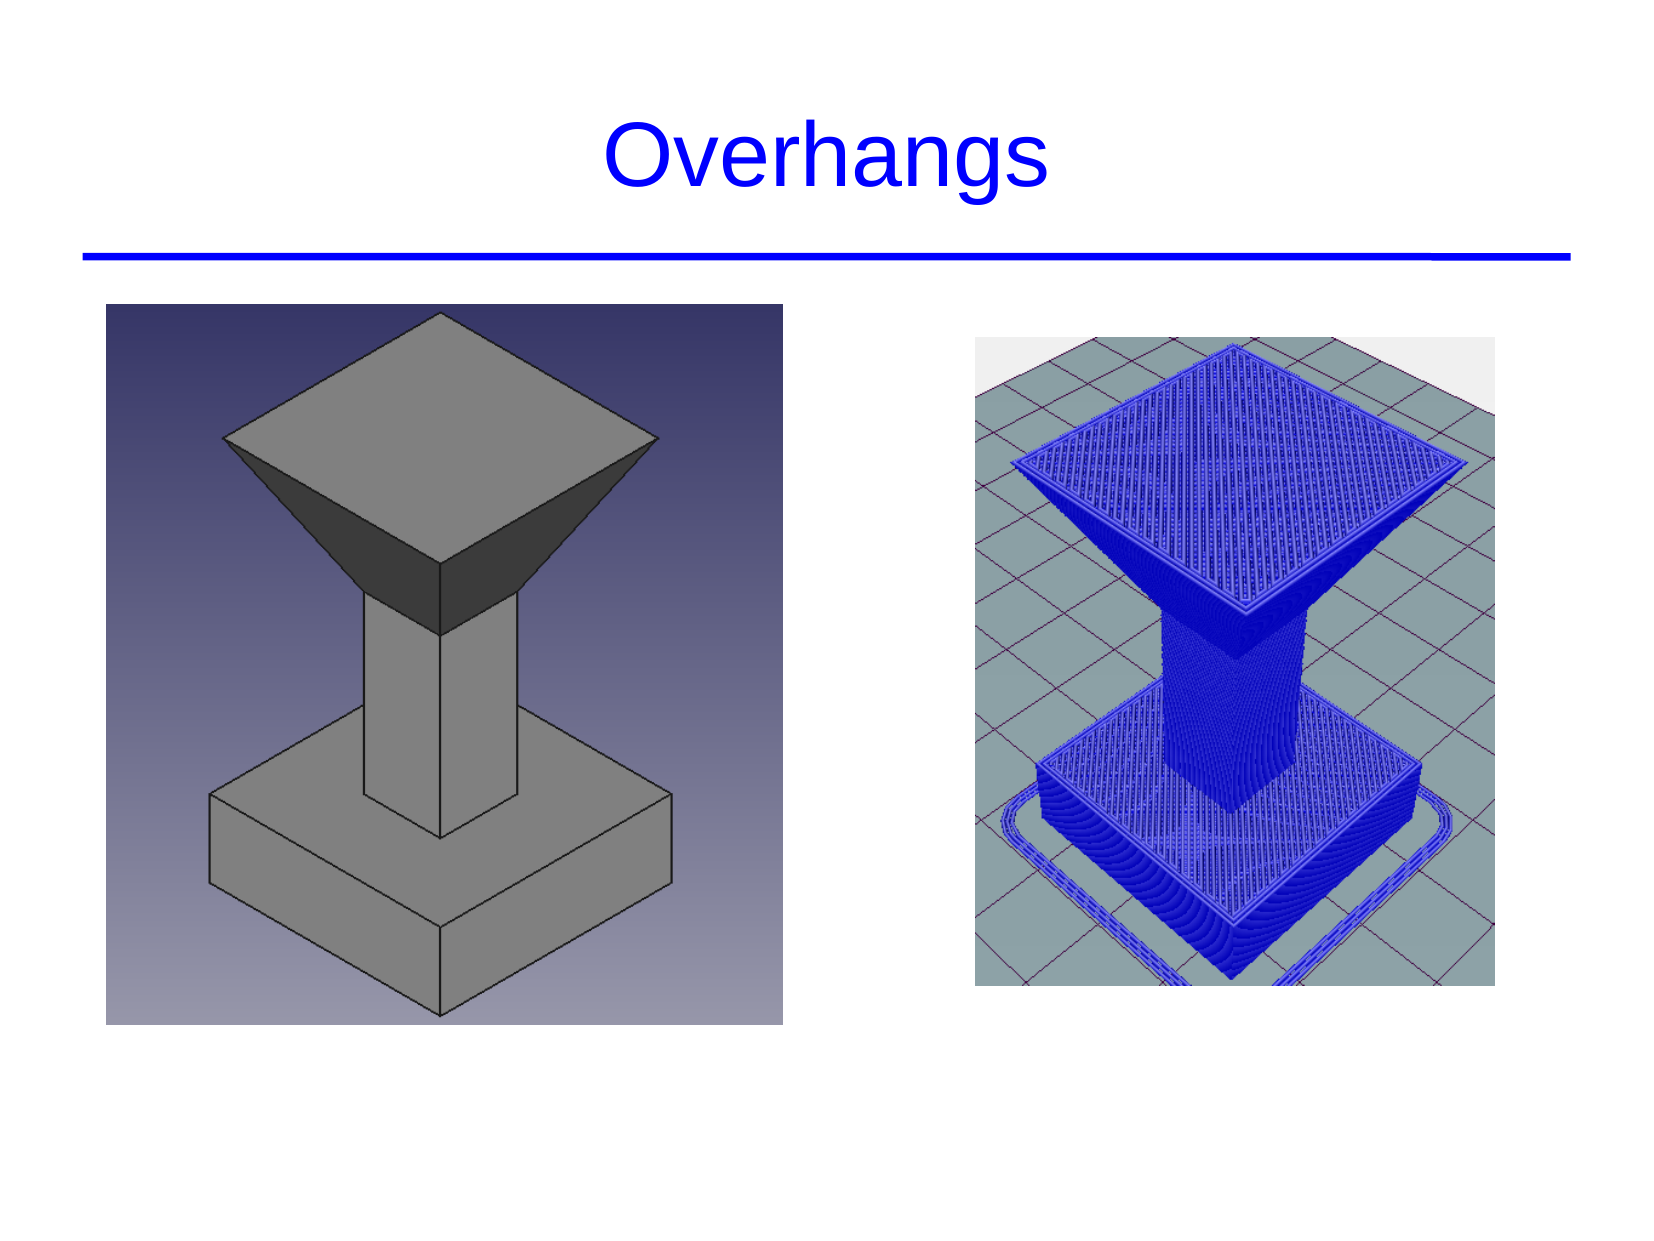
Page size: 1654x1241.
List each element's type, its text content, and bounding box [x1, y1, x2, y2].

picture [106, 304, 783, 1025]
picture [975, 337, 1495, 986]
title Overhangs [82, 49, 1571, 257]
